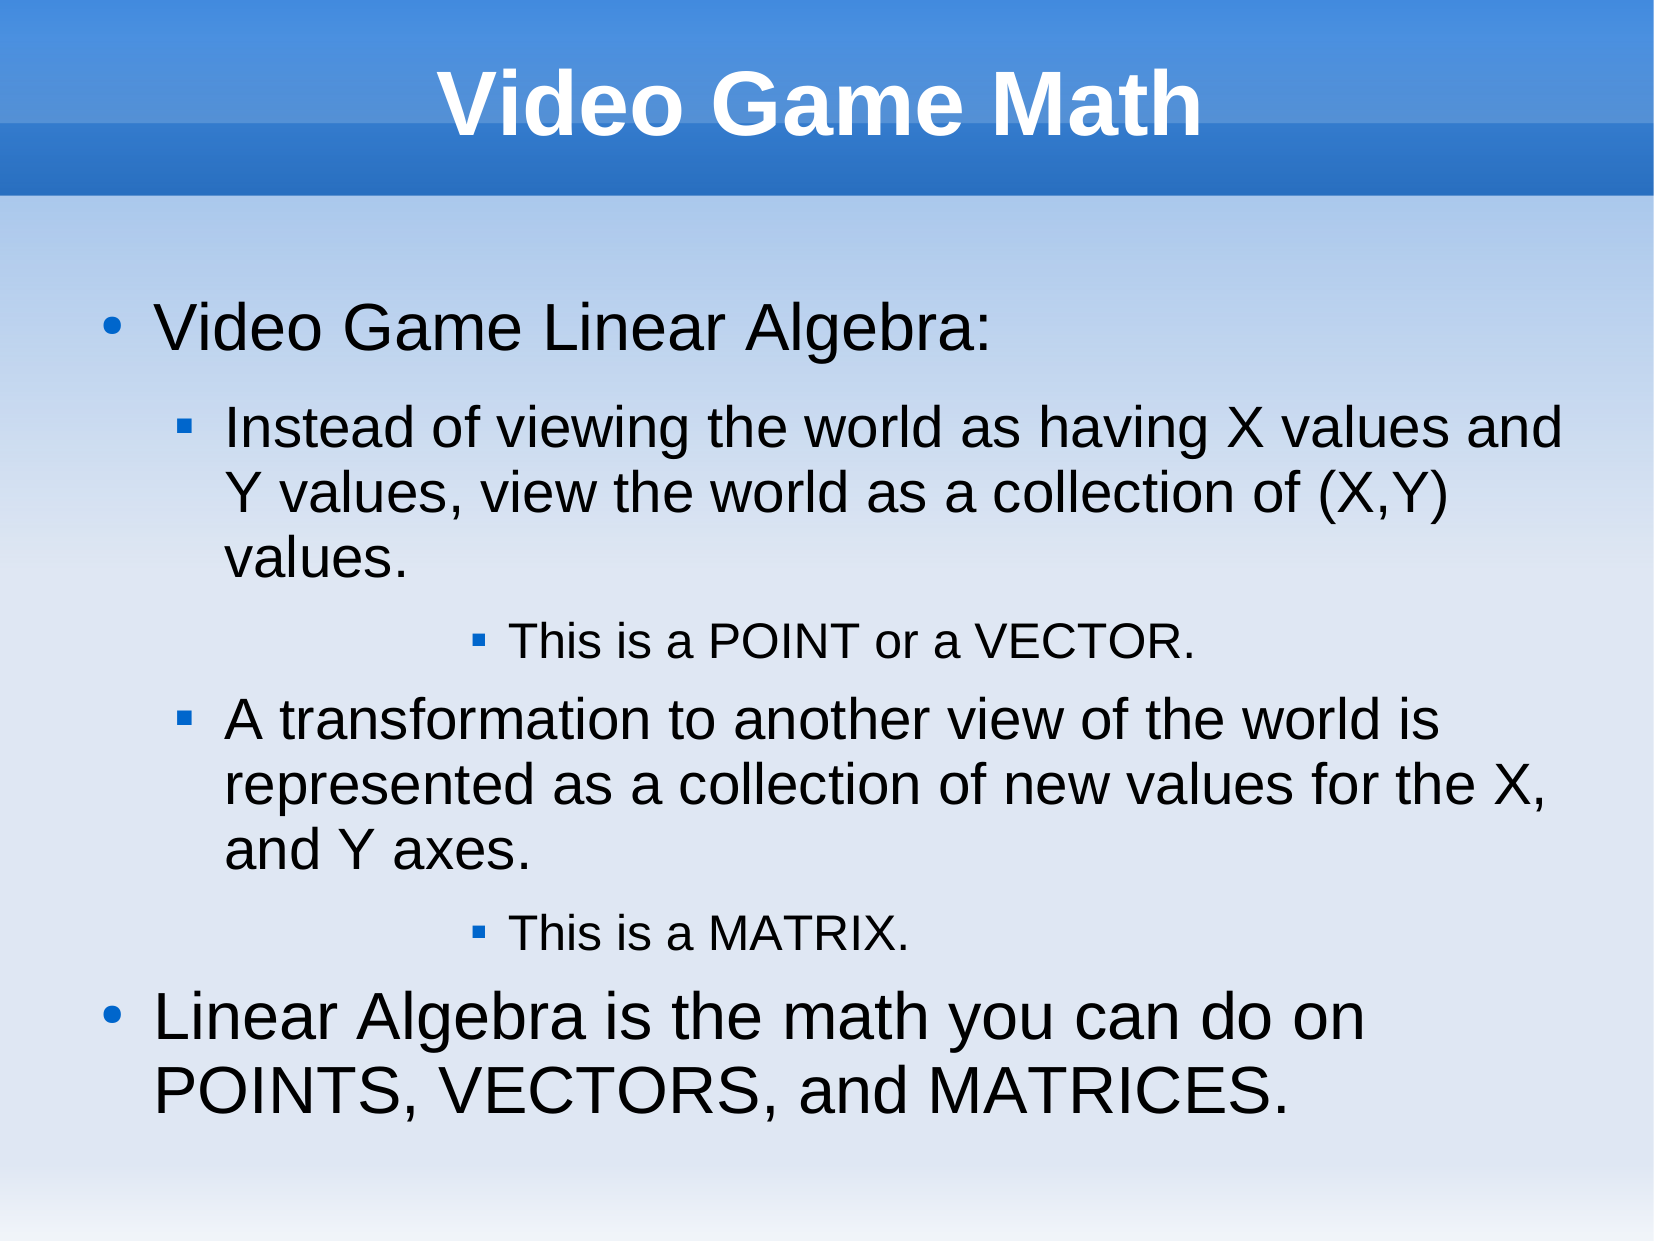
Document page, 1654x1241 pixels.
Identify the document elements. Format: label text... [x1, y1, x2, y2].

picture [0, 0, 1654, 1241]
title Video Game Math [76, 0, 1565, 208]
list Video Game Linear Algebra: Instead of viewing the world as having X values and Y values, view the world as a collection of (X,Y) values. This is a POINT or a VECTOR. A transformation to another view of the world is represented as a collection of new values for the X, and Y axes. This is a MATRIX. Linear Algebra is the math you can do on POINTS, VECTORS, and MATRICES. [82, 290, 1571, 1131]
